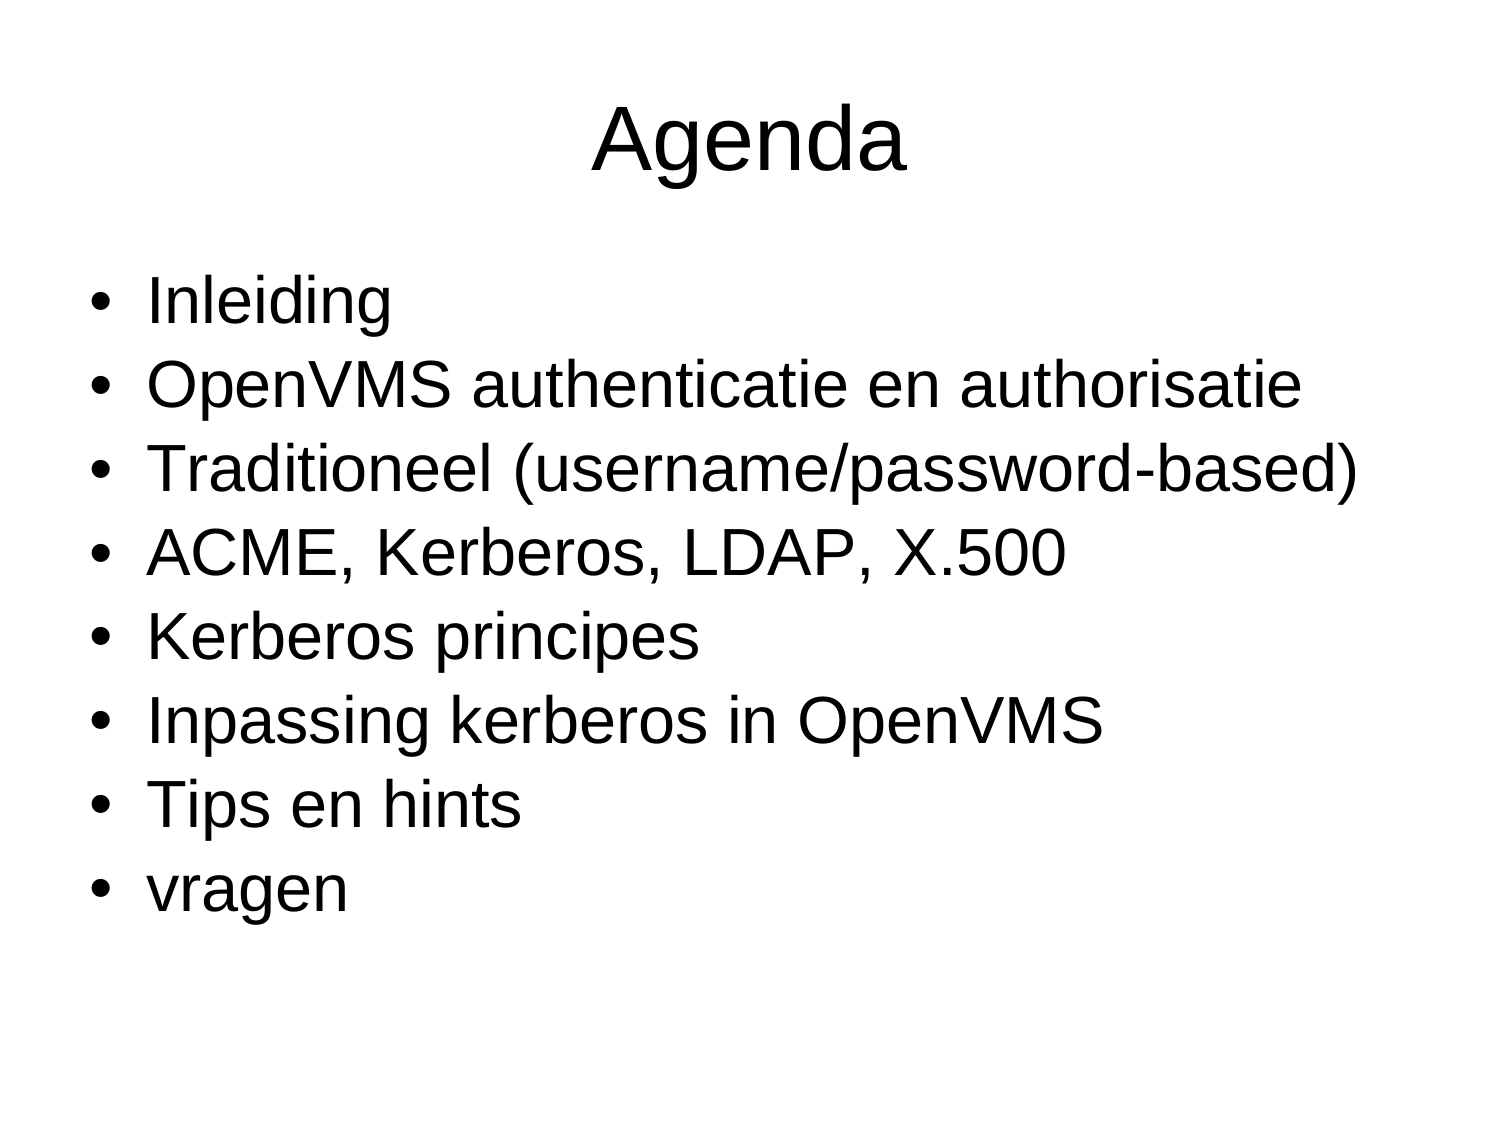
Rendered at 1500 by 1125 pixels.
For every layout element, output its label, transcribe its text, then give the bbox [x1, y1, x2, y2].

title Agenda [75, 45, 1426, 233]
list Inleiding OpenVMS authenticatie en authorisatie Traditioneel (username/password-based) ACME, Kerberos, LDAP, X.500 Kerberos principes Inpassing kerberos in OpenVMS Tips en hints vragen [75, 262, 1426, 1006]
